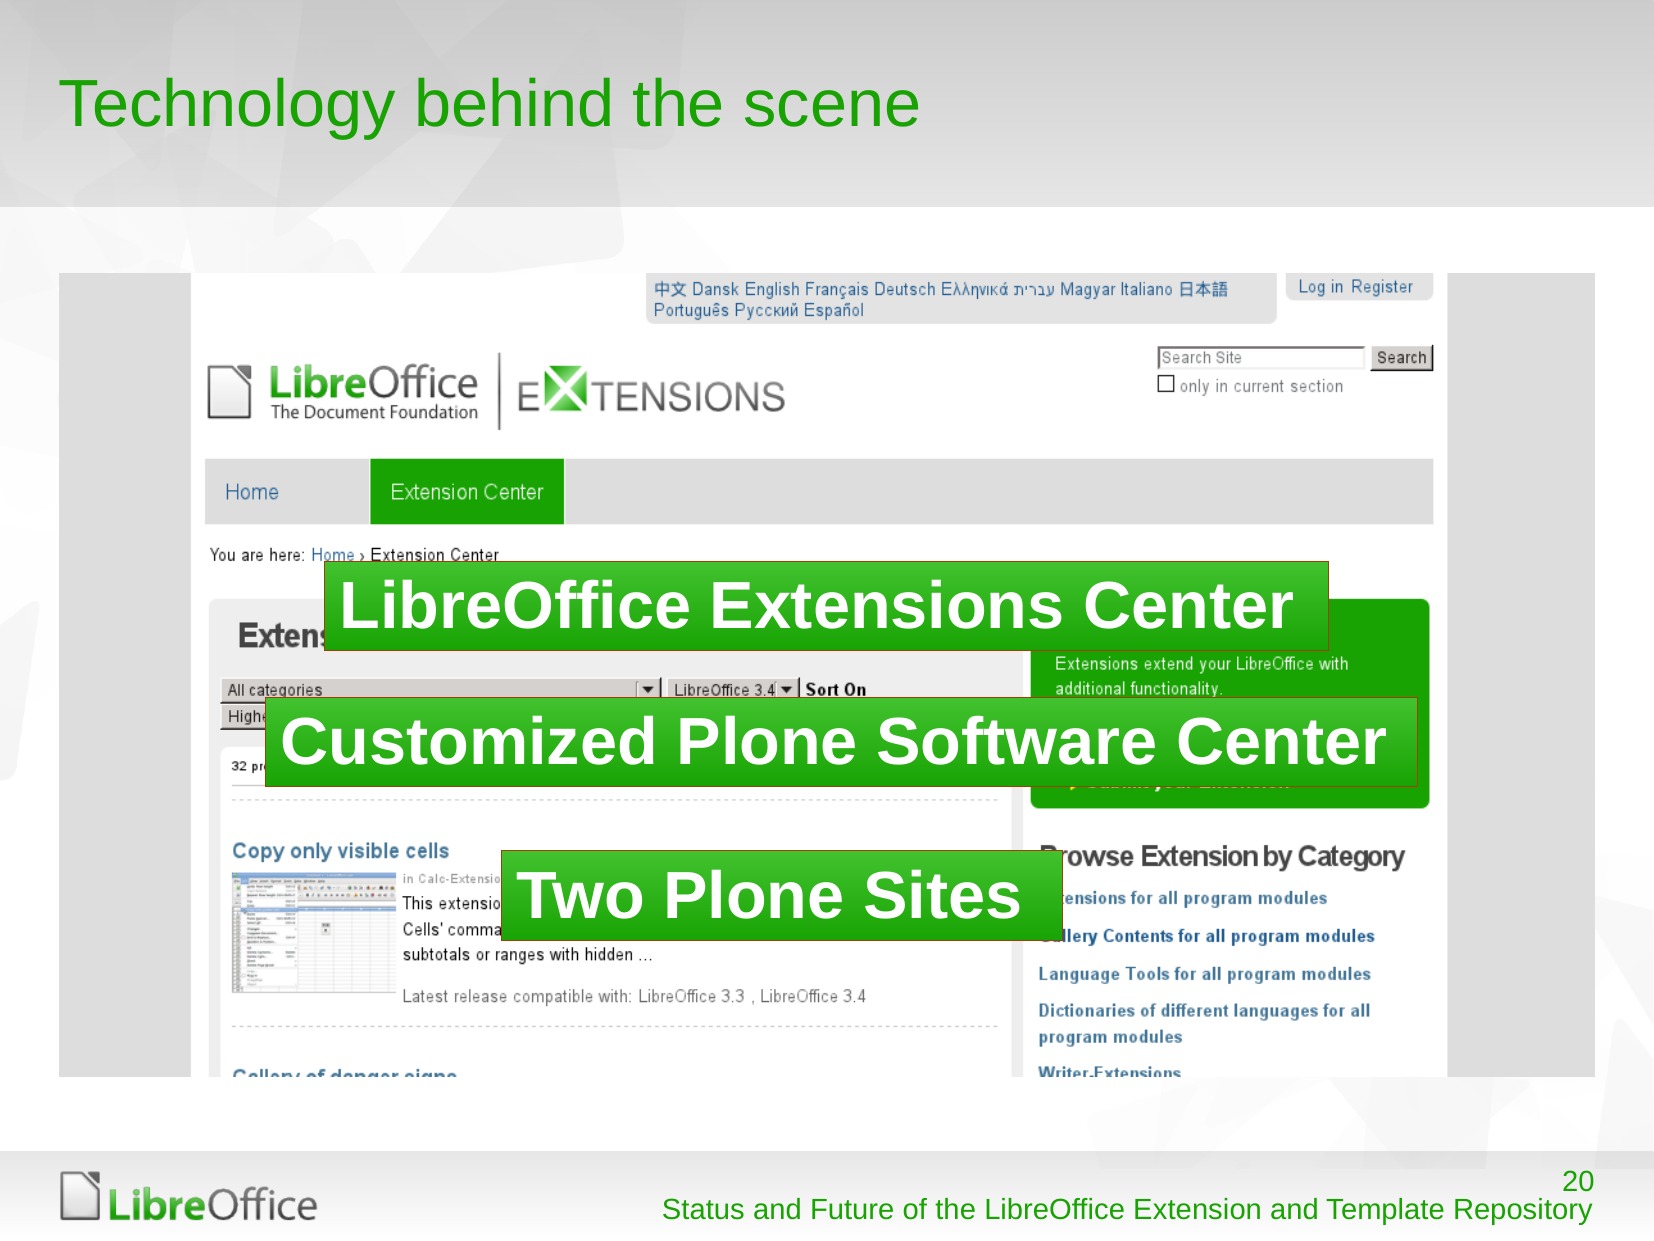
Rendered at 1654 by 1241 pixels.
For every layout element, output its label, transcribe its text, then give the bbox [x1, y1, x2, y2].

text_box Two Plone Sites [501, 850, 1063, 941]
text_box Customized Plone Software Center [265, 697, 1418, 787]
picture [0, 0, 1654, 1169]
title Technology behind the scene [59, 29, 1595, 178]
picture [41, 1152, 337, 1240]
text_box LibreOffice Extensions Center [324, 561, 1329, 651]
